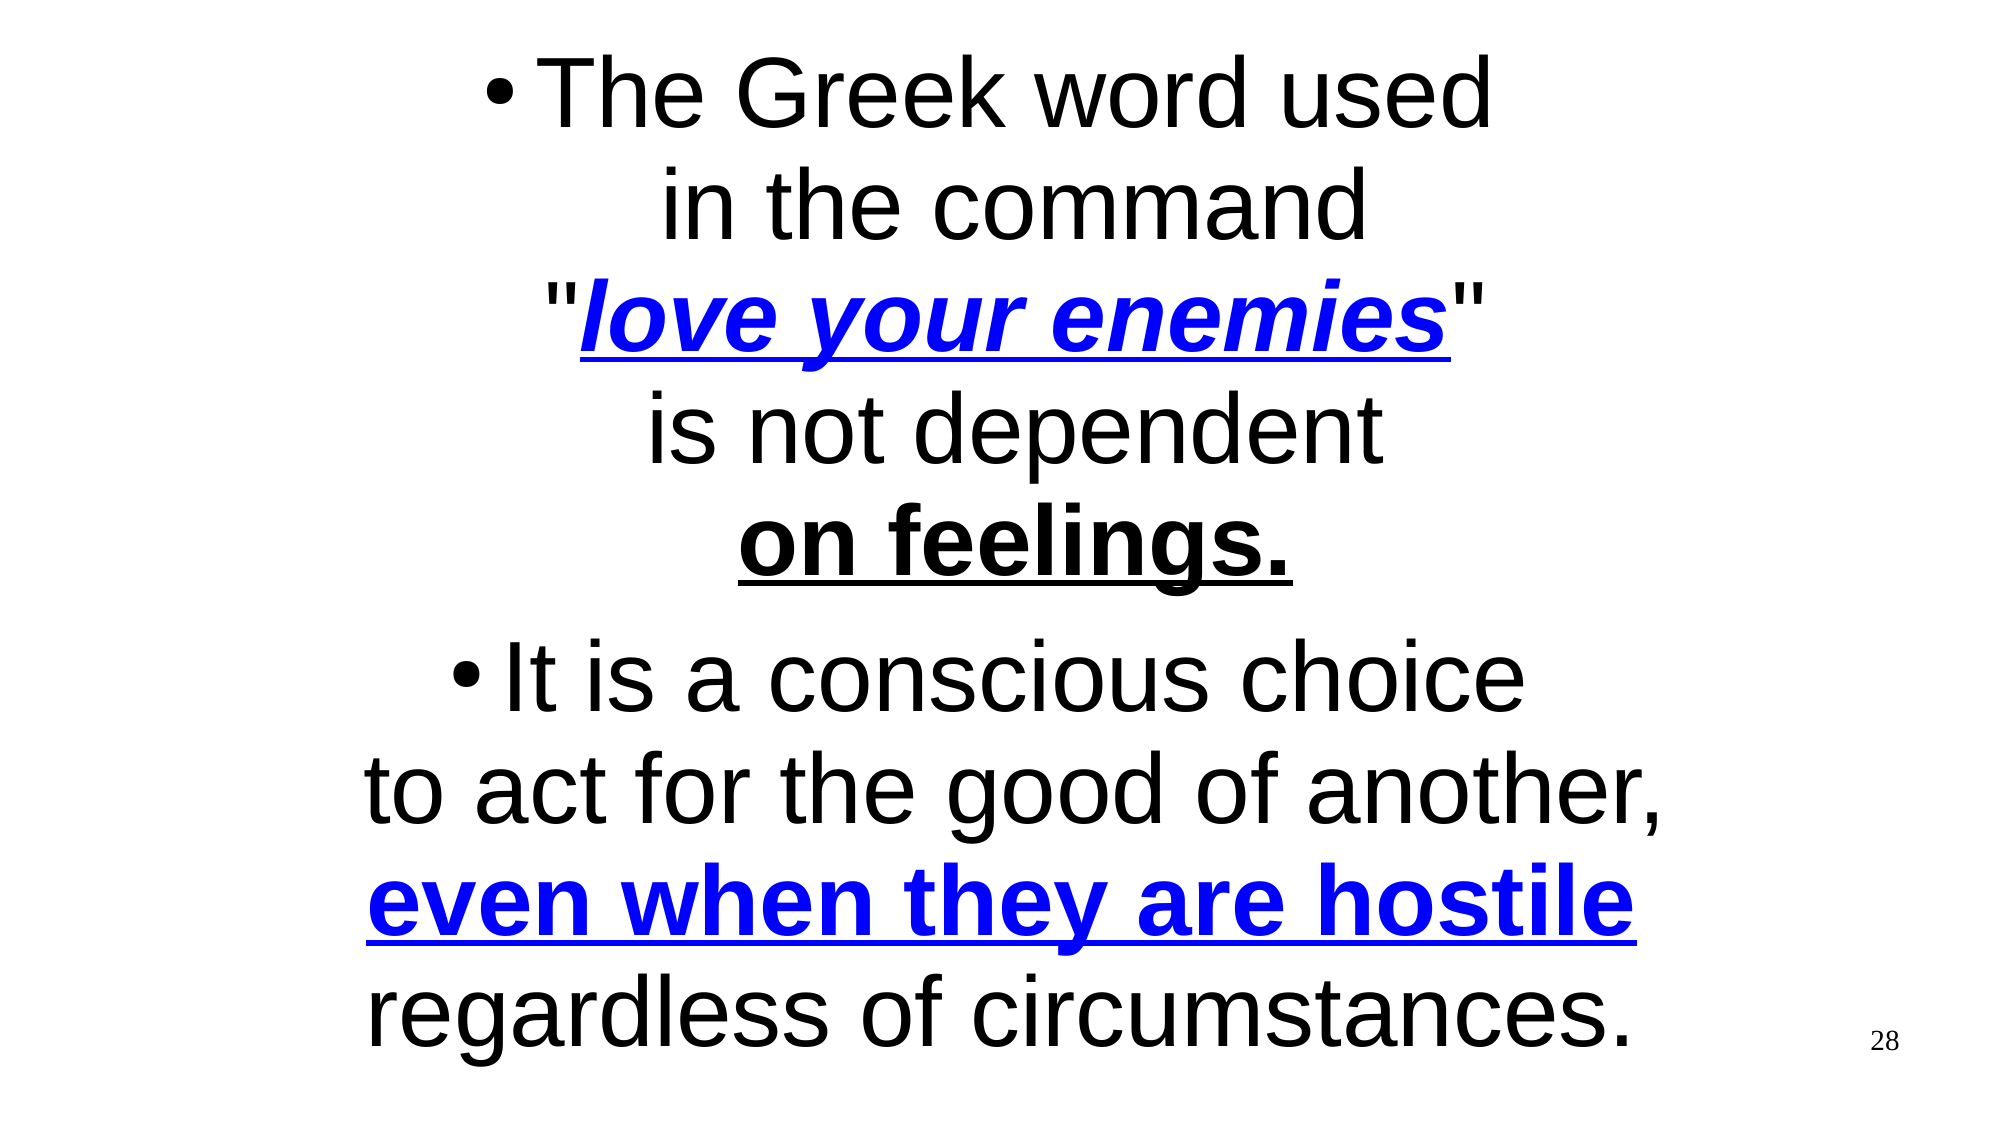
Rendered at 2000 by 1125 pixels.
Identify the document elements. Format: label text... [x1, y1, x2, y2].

list The Greek word used in the command "love your enemies" is not dependent on feelings. It is a conscious choice to act for the good of another, even when they are hostile regardless of circumstances. [37, 37, 1951, 1088]
